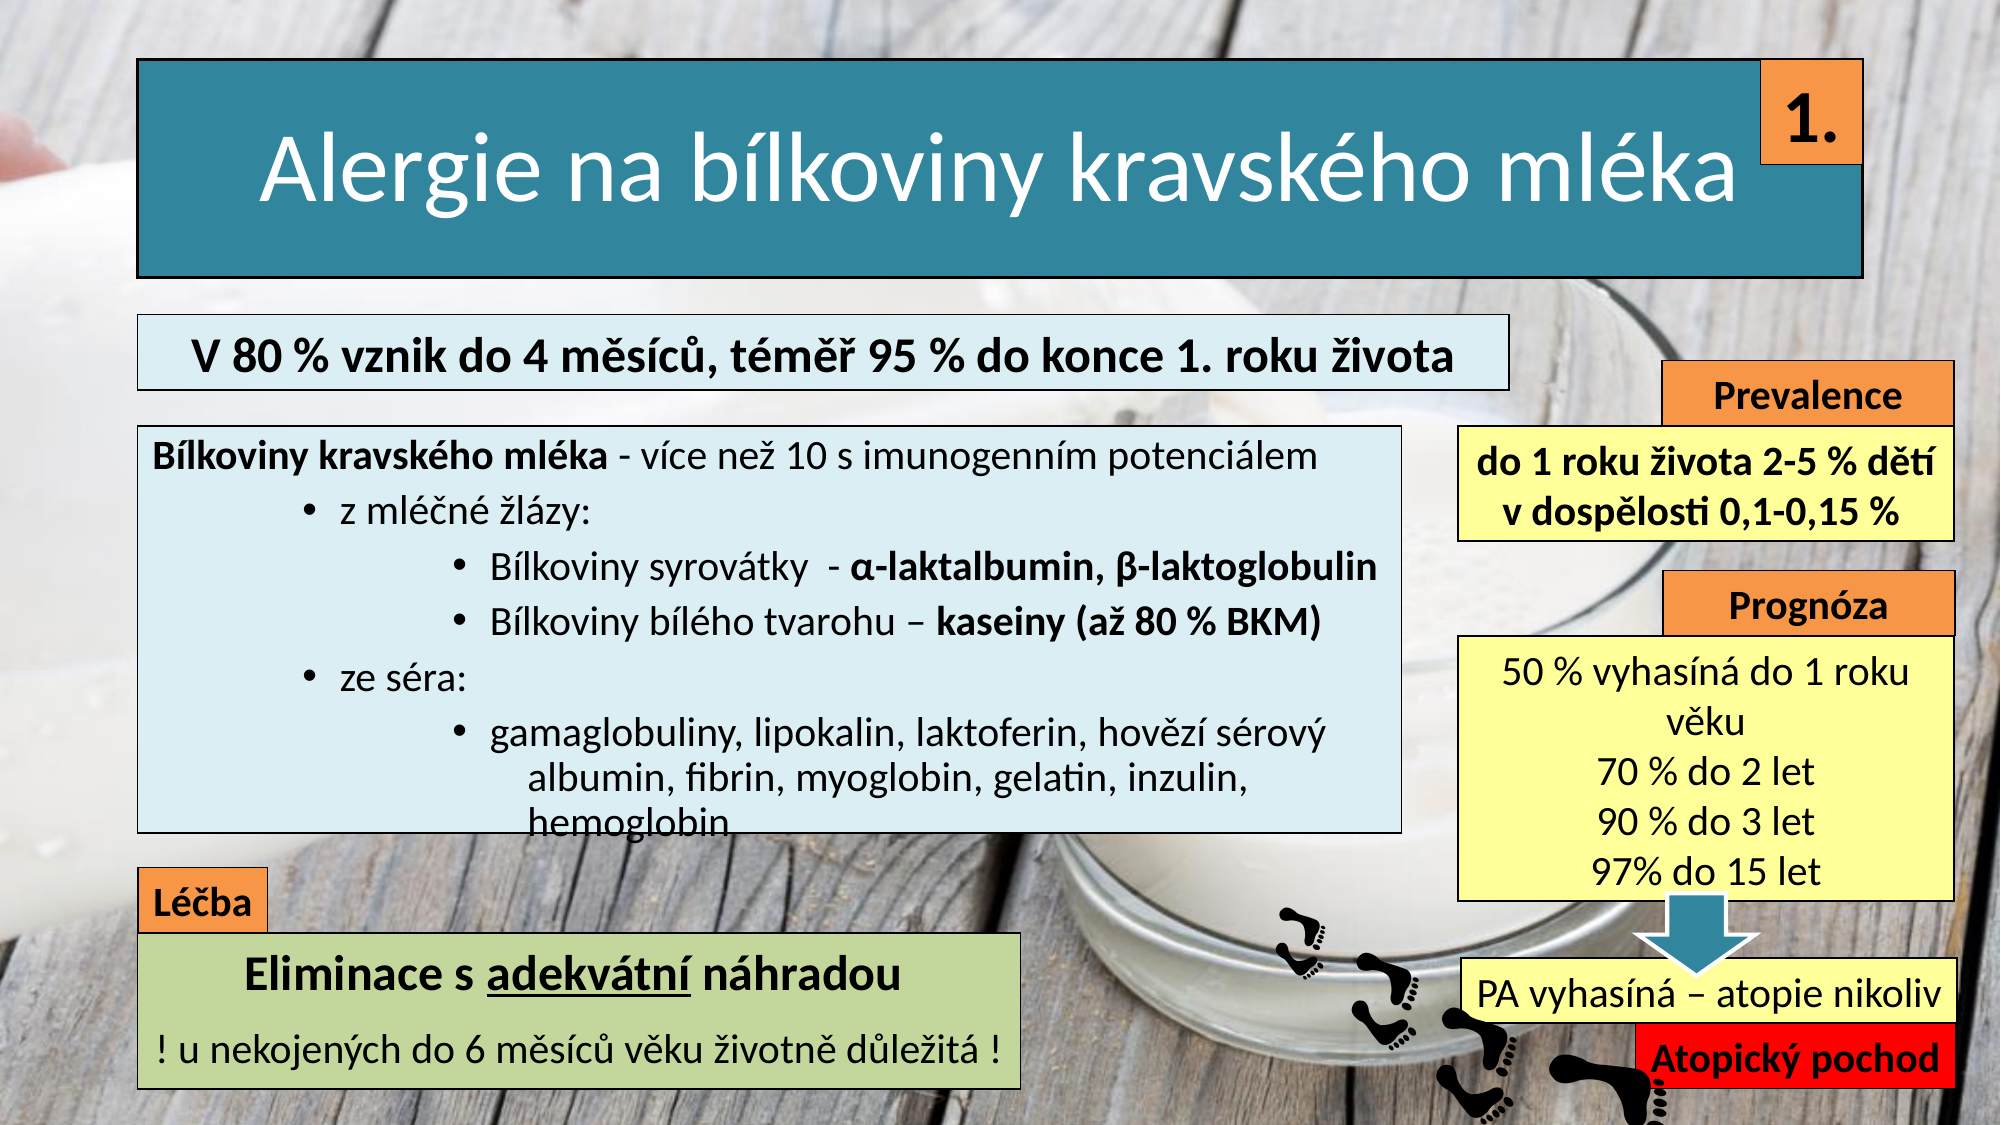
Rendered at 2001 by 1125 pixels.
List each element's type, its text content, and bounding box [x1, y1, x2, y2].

text_box Atopický pochod [1636, 1023, 1956, 1089]
text_box do 1 roku života 2-5 % dětí v dospělosti 0,1-0,15 % [1458, 426, 1954, 541]
text_box Prognóza [1663, 570, 1955, 635]
text_box Prevalence [1662, 360, 1954, 426]
text_box [1637, 893, 1756, 976]
picture [0, 0, 2000, 1125]
list V 80 % vznik do 4 měsíců, téměř 95 % do konce 1. roku života [137, 314, 1510, 390]
text_box PA vyhasíná – atopie nikoliv [1461, 958, 1957, 1023]
text_box Léčba [138, 868, 268, 933]
text_box Eliminace s adekvátní náhradou ! u nekojených do 6 měsíců věku životně důležitá ! [137, 933, 1021, 1090]
text_box 1. [1760, 60, 1863, 165]
text_box Bílkoviny kravského mléka - více než 10 s imunogenním potenciálem z mléčné žlázy: Bílkoviny syrovátky - α-laktalbumin, β-laktoglobulin Bílkoviny bílého tvarohu – kaseiny (až 80 % BKM) ze séra: gamaglobuliny, lipokalin, laktoferin, hovězí sérový albumin, fibrin, myoglobin, gelatin, inzulin, hemoglobin [137, 426, 1402, 833]
text_box 50 % vyhasíná do 1 roku věku 70 % do 2 let 90 % do 3 let 97% do 15 let [1458, 636, 1954, 901]
title Alergie na bílkoviny kravského mléka [137, 59, 1863, 278]
